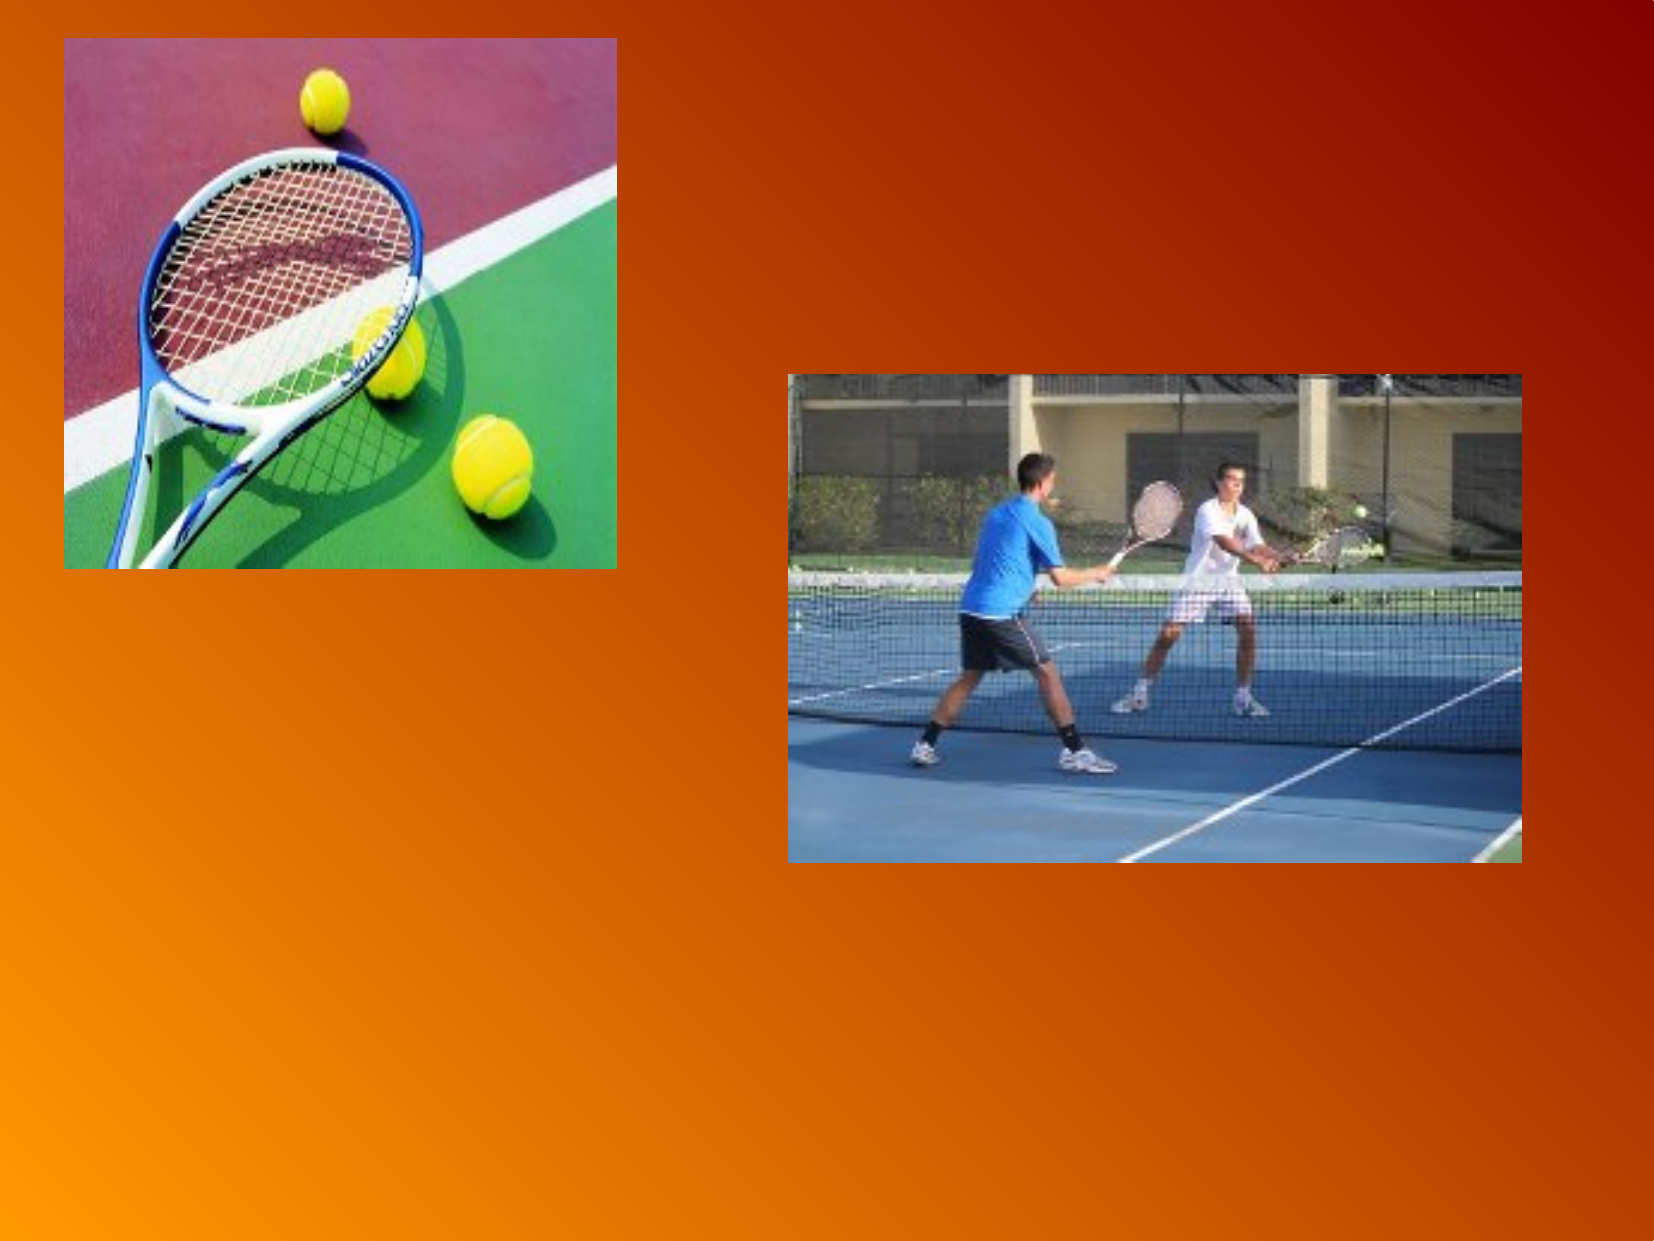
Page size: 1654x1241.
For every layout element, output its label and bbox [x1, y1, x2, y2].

picture [788, 374, 1522, 863]
picture [64, 38, 617, 569]
